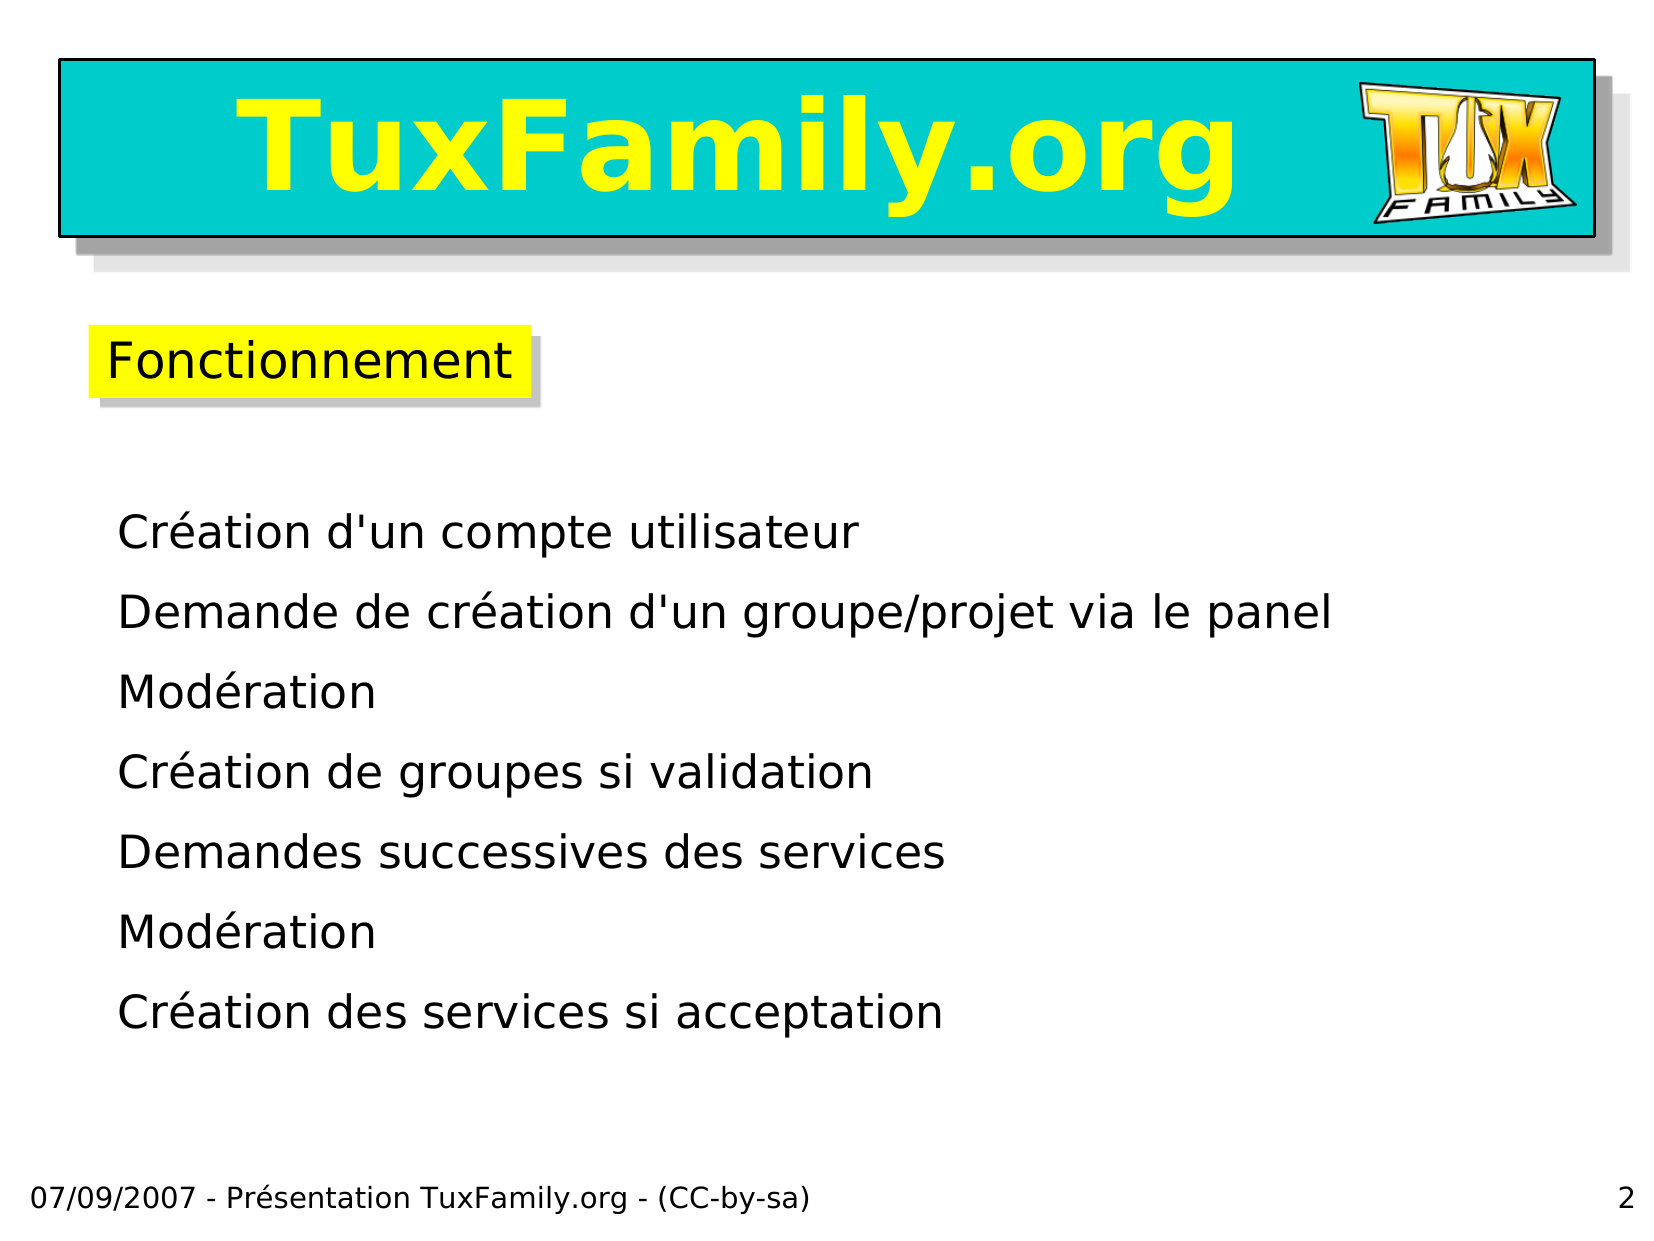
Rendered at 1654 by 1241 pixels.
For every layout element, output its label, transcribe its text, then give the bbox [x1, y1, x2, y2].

picture [1359, 82, 1577, 224]
text_box Création d'un compte utilisateur Demande de création d'un groupe/projet via le panel Modération Création de groupes si validation Demandes successives des services Modération Création des services si acceptation [88, 472, 1447, 1020]
text_box Fonctionnement [88, 324, 532, 398]
